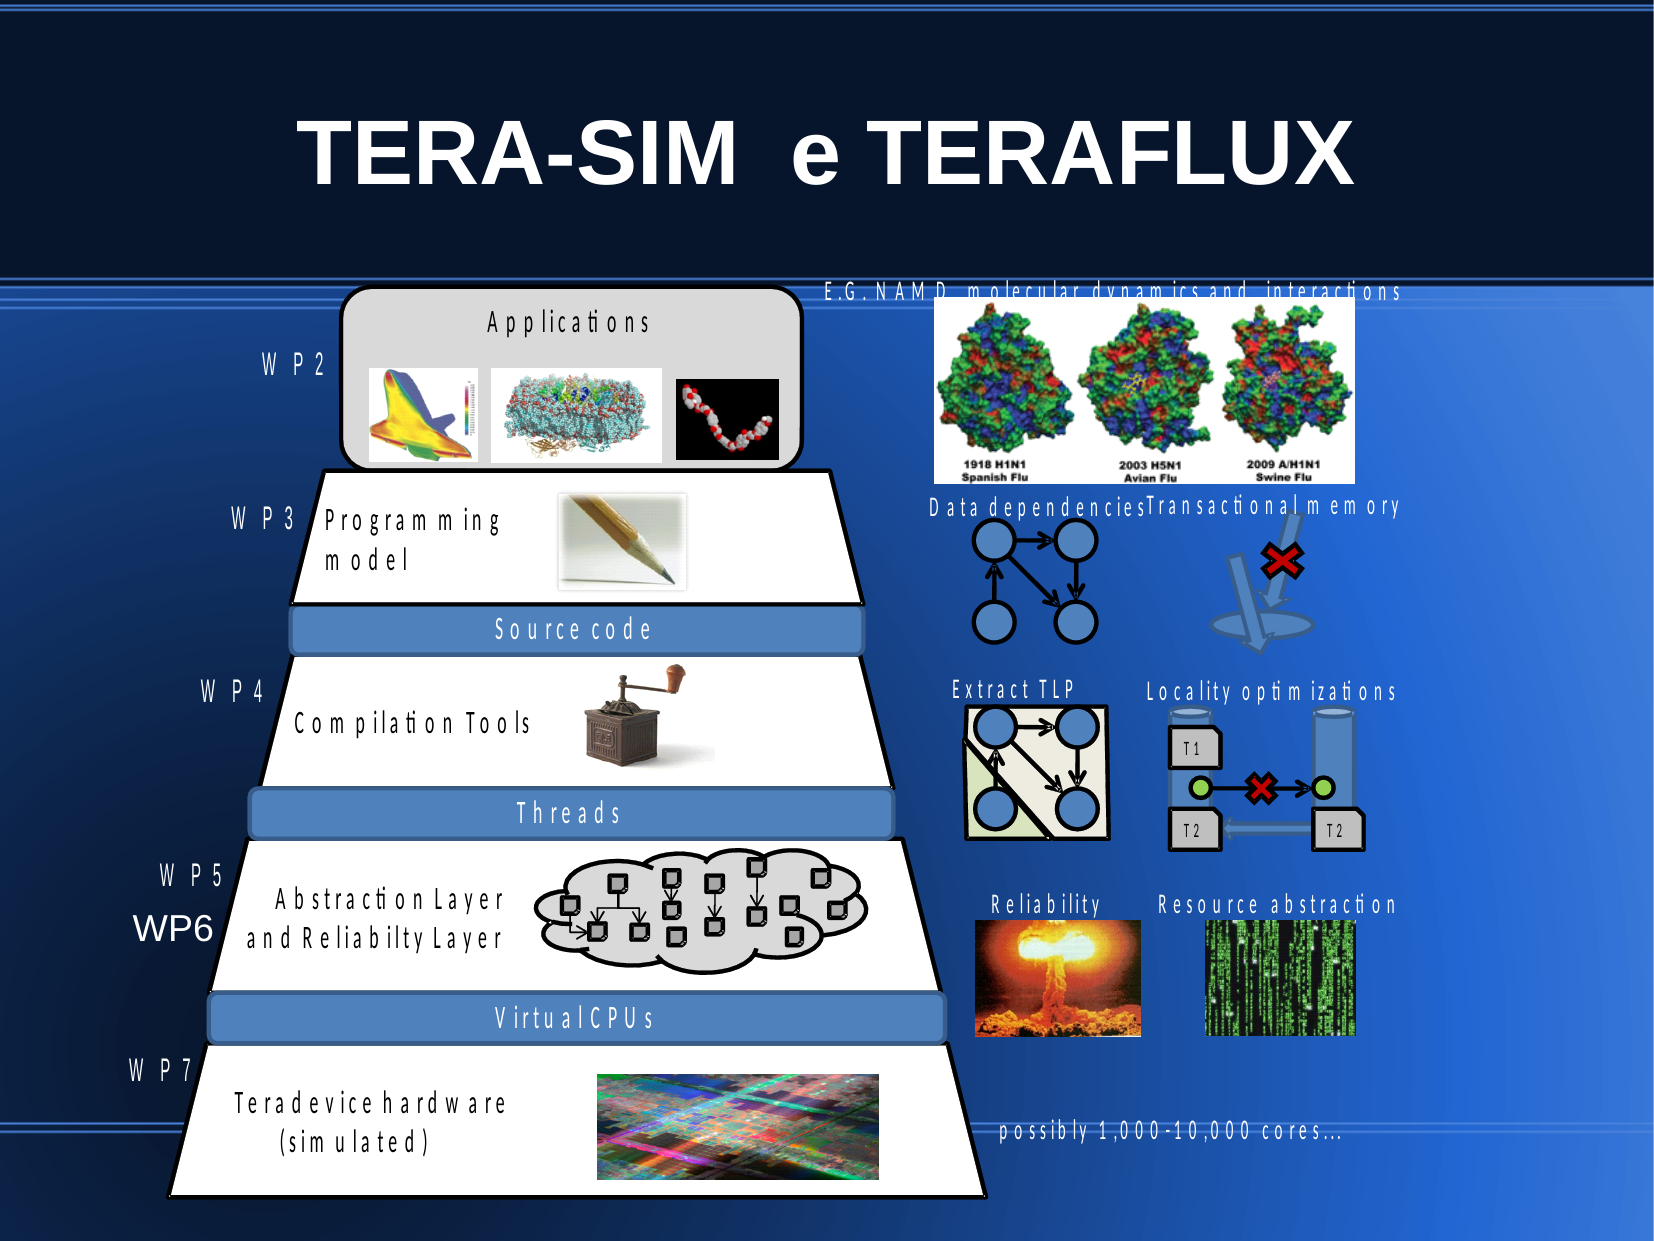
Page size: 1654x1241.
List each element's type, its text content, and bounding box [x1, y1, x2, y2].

picture [0, 0, 1654, 1241]
title TERA-SIM e TERAFLUX [82, 56, 1571, 250]
text_box WP6 [117, 900, 229, 957]
